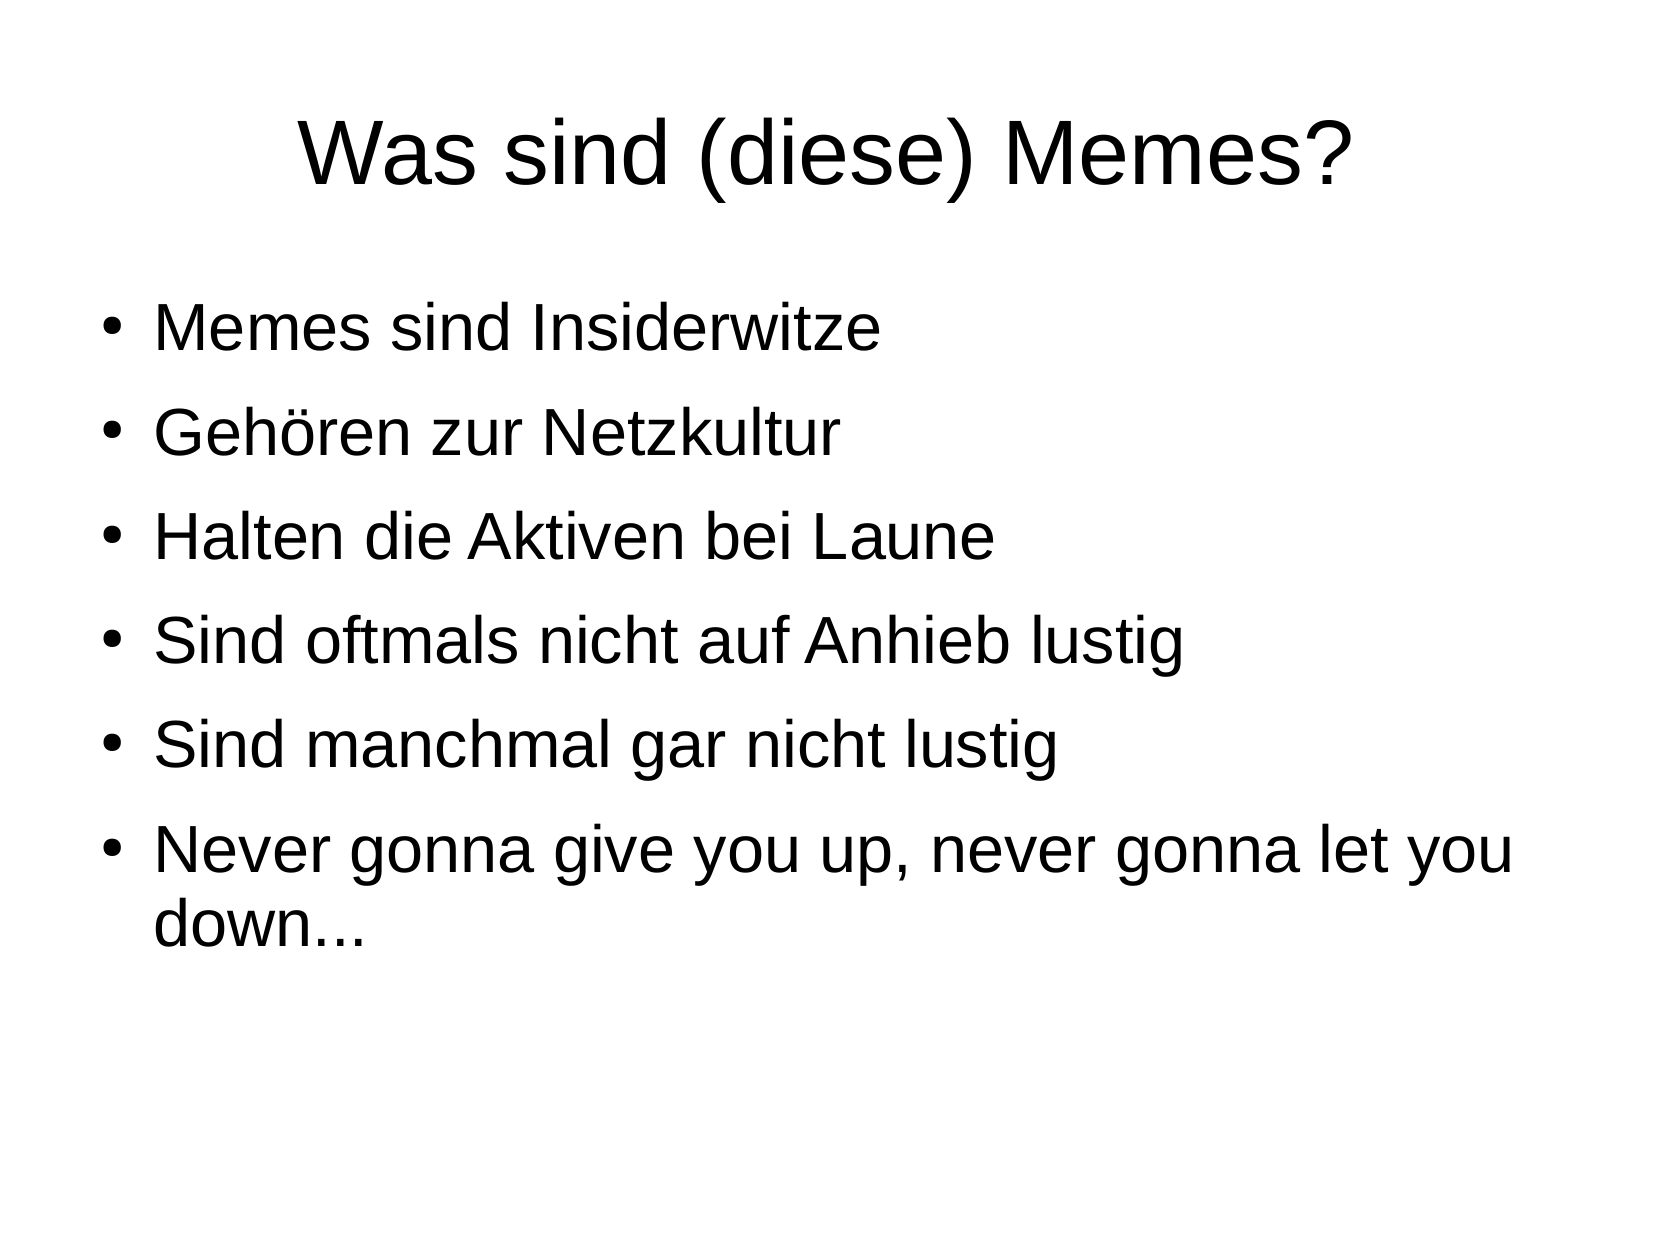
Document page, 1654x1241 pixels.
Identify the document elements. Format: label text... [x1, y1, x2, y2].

title Was sind (diese) Memes? [82, 49, 1571, 257]
list Memes sind Insiderwitze Gehören zur Netzkultur Halten die Aktiven bei Laune Sind oftmals nicht auf Anhieb lustig Sind manchmal gar nicht lustig Never gonna give you up, never gonna let you down... [82, 290, 1538, 1010]
